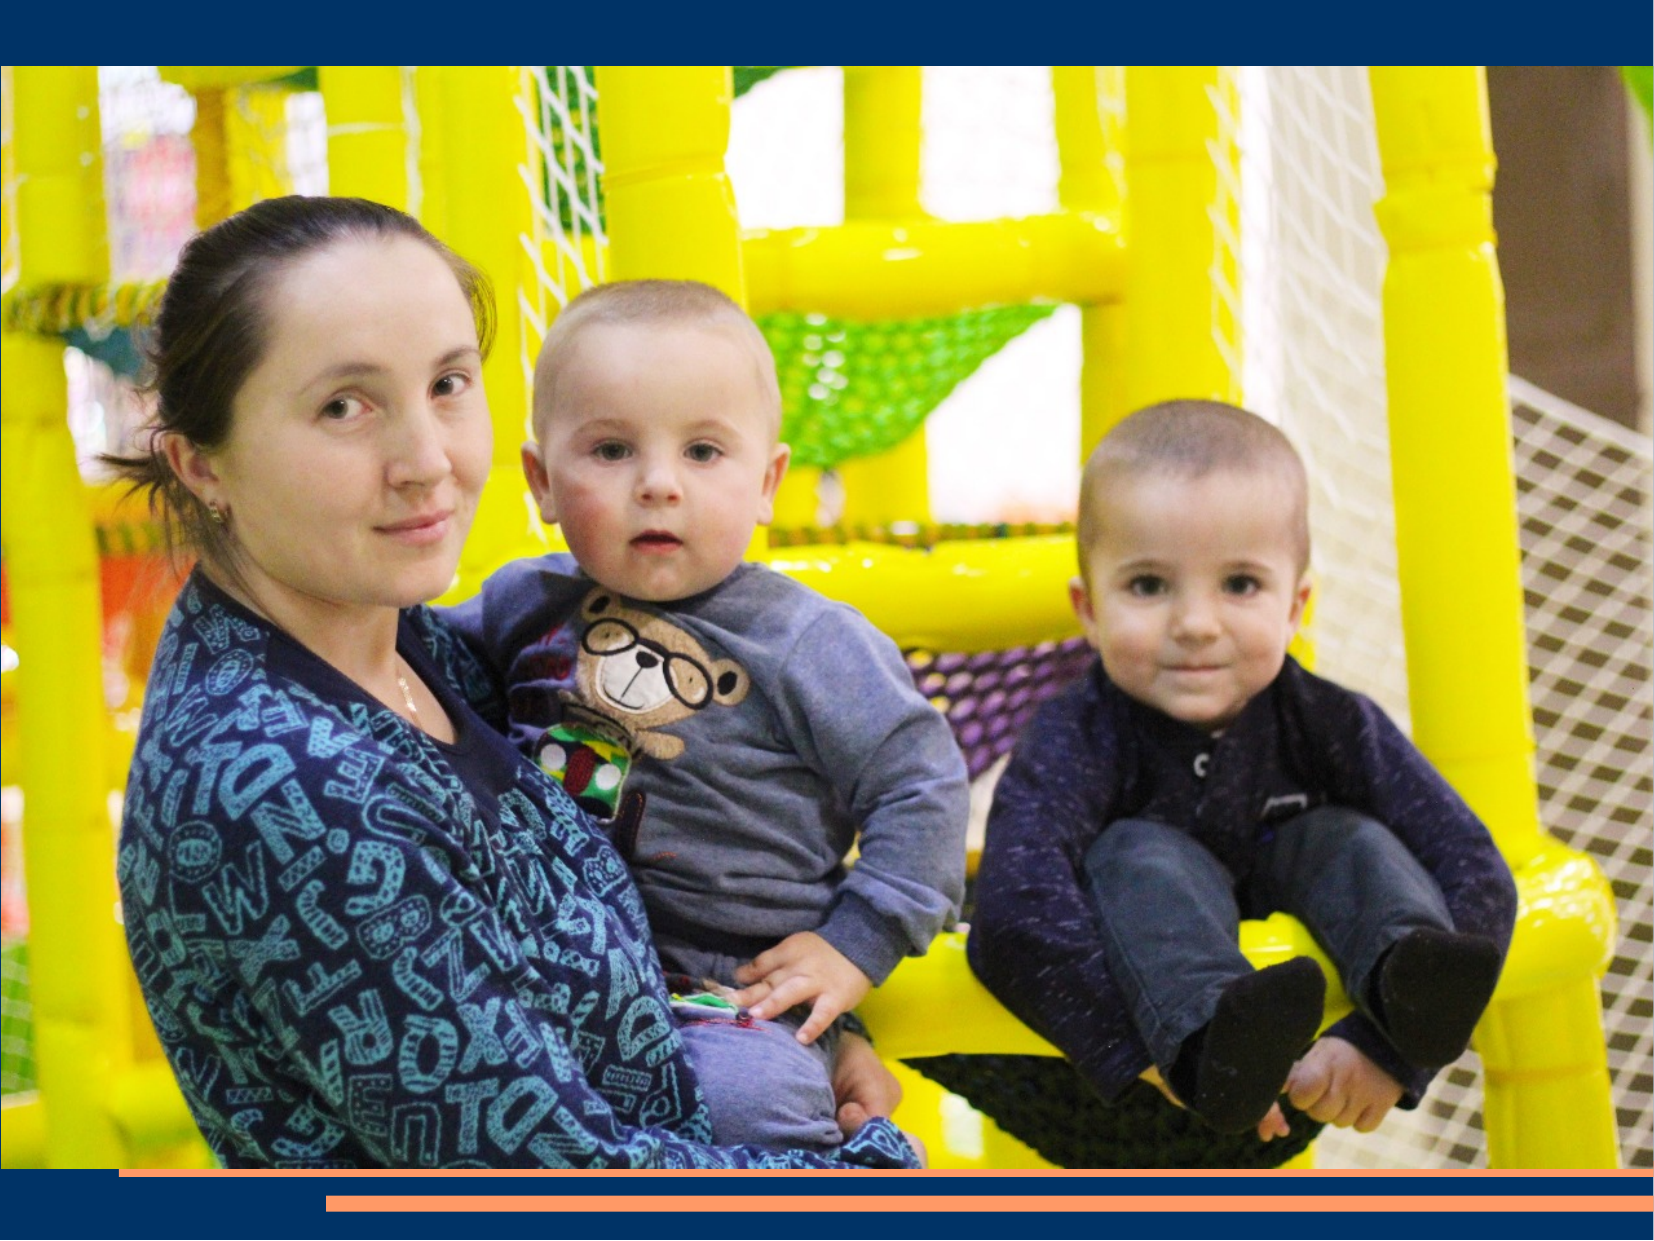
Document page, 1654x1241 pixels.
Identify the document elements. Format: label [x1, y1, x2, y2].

picture [1, 66, 1654, 1169]
